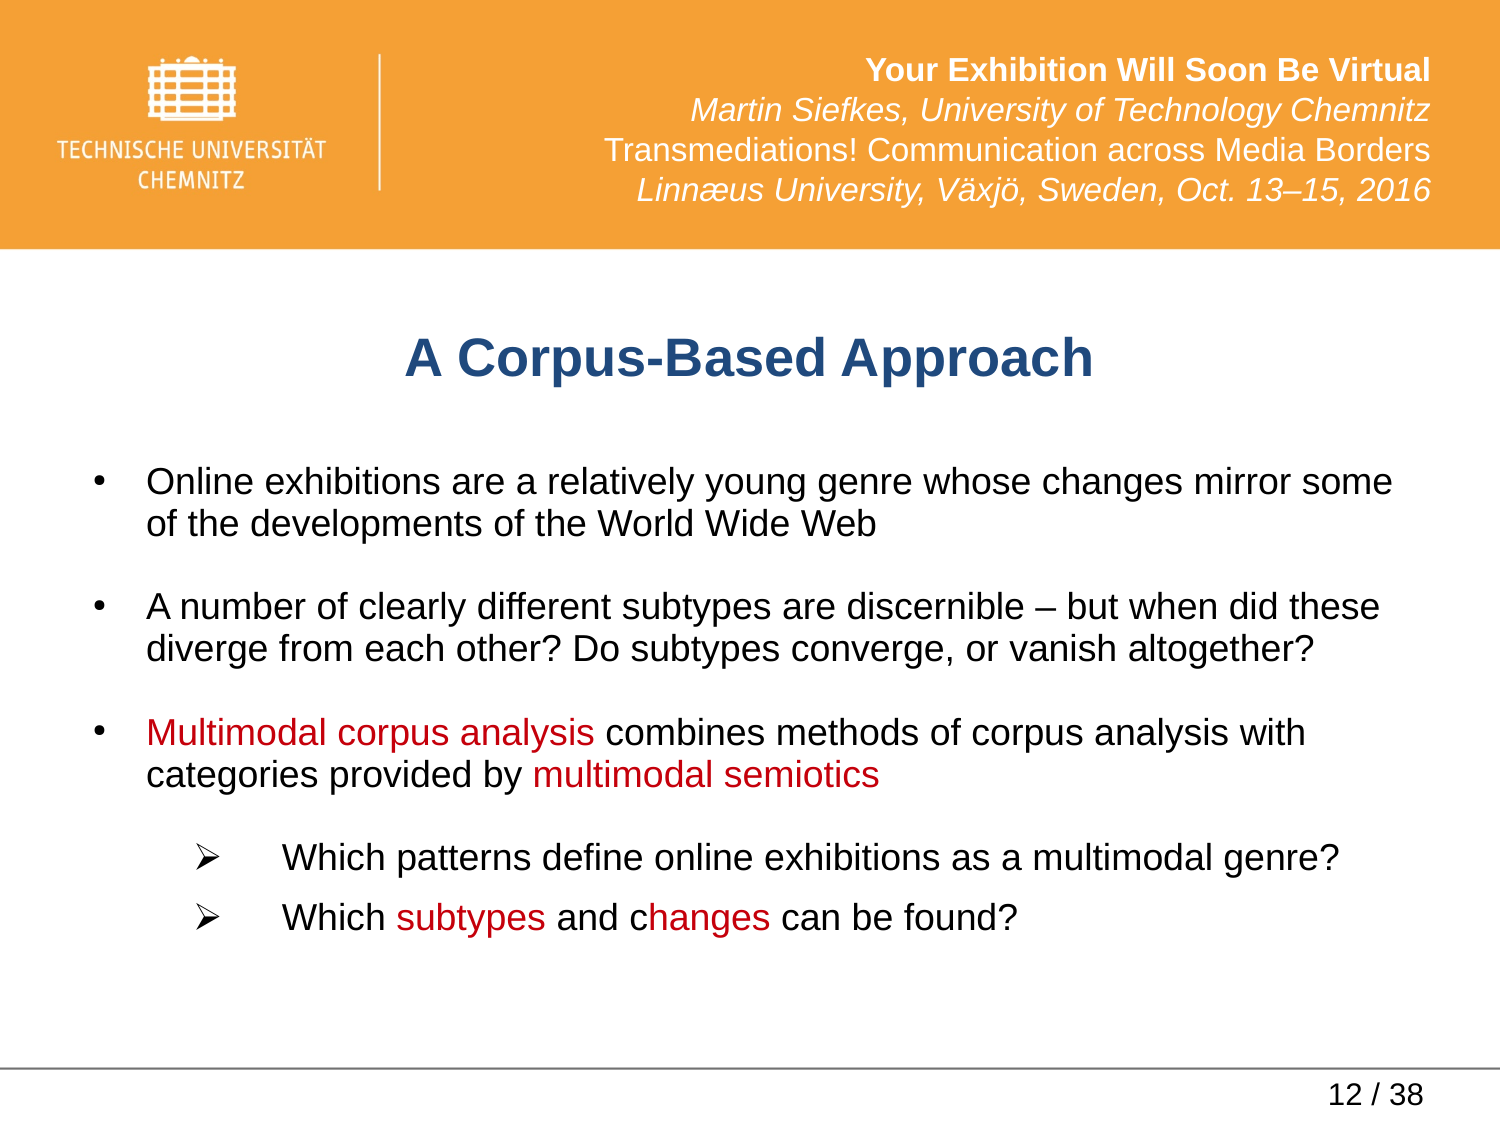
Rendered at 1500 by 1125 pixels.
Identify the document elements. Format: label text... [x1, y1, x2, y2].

list [419, 45, 774, 197]
picture [0, 0, 1500, 1125]
text_box A Corpus-Based Approach [59, 314, 1441, 449]
text_box <Nummer> / 38 [1220, 1069, 1500, 1120]
list Online exhibitions are a relatively young genre whose changes mirror some of the developments of the World Wide Web A number of clearly different subtypes are discernible – but when did these diverge from each other? Do subtypes converge, or vanish altogether? Multimodal corpus analysis combines methods of corpus analysis with categories provided by multimodal semiotics  Which patterns define online exhibitions as a multimodal genre?  Which subtypes and changes can be found? [75, 460, 1426, 969]
